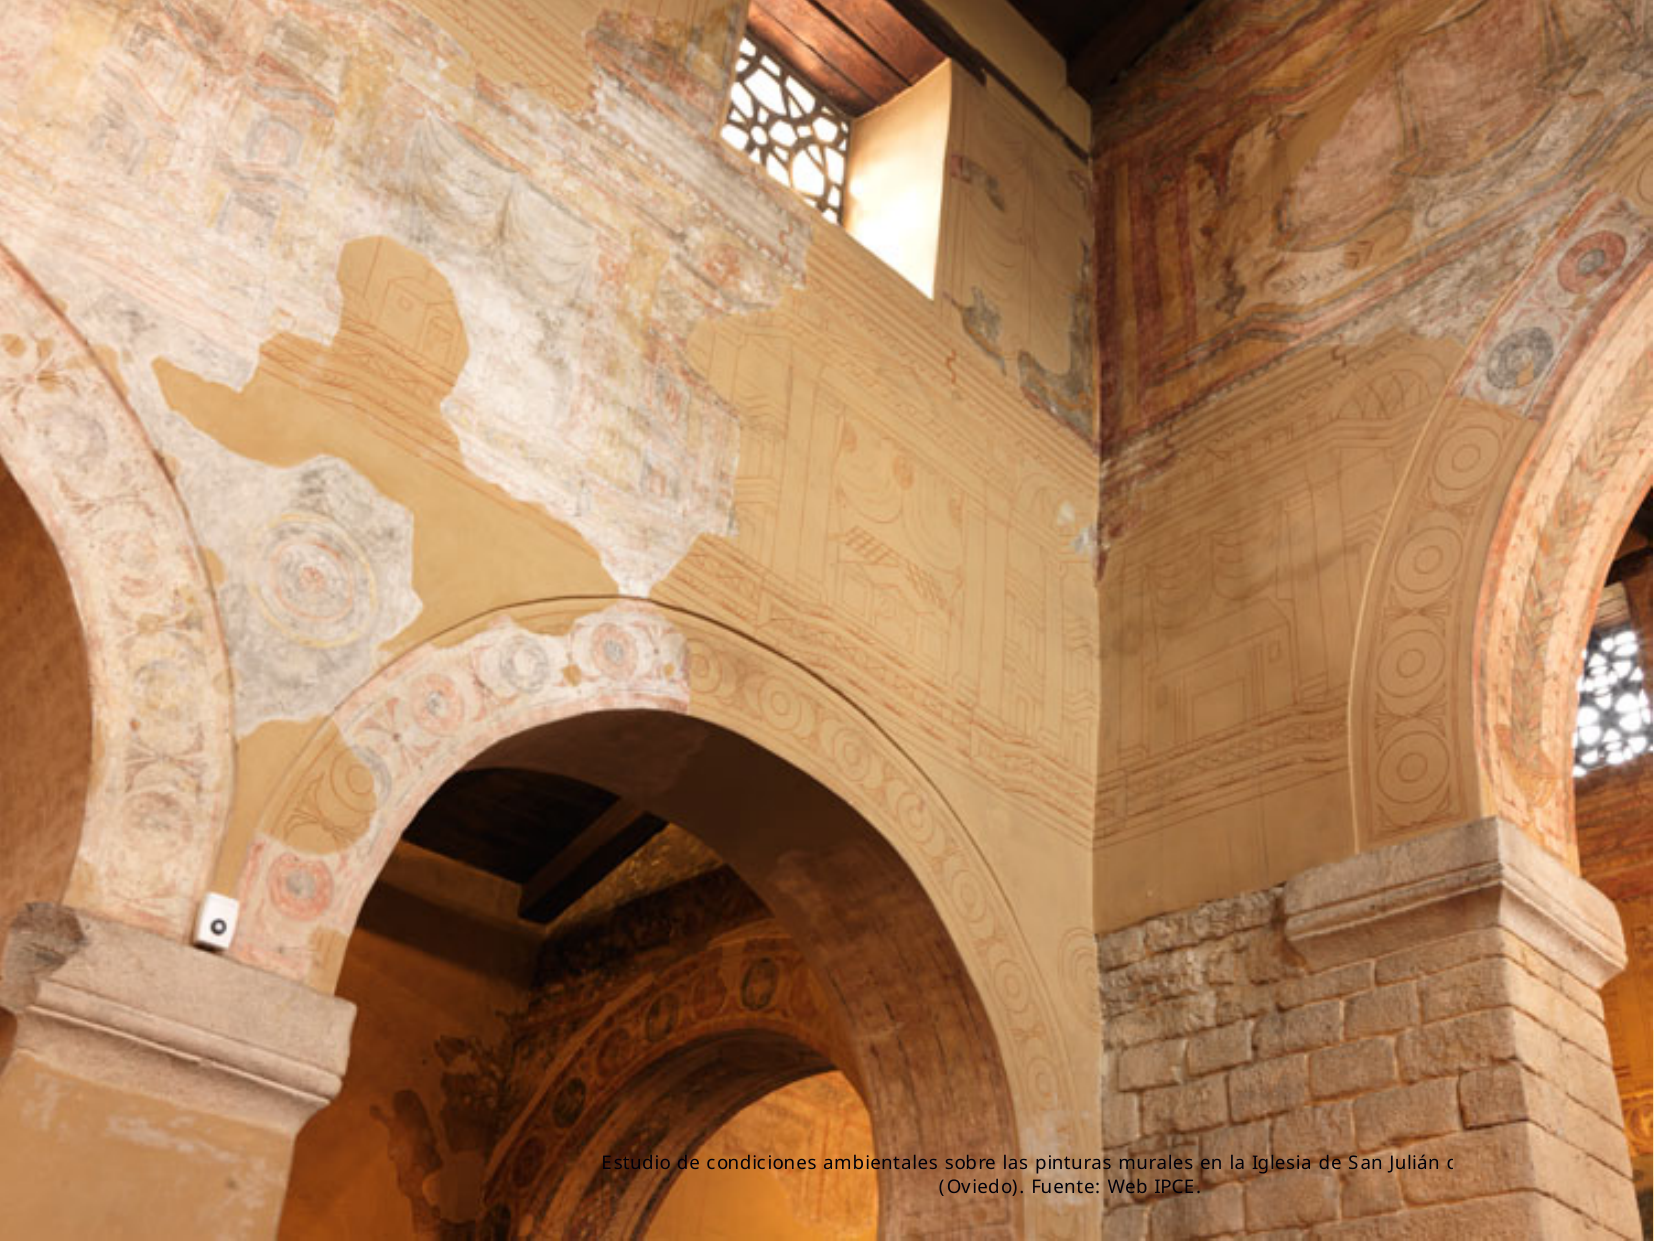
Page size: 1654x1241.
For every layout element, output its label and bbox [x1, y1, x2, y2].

chart [448, 1033, 1453, 1211]
picture [0, 0, 1654, 1241]
